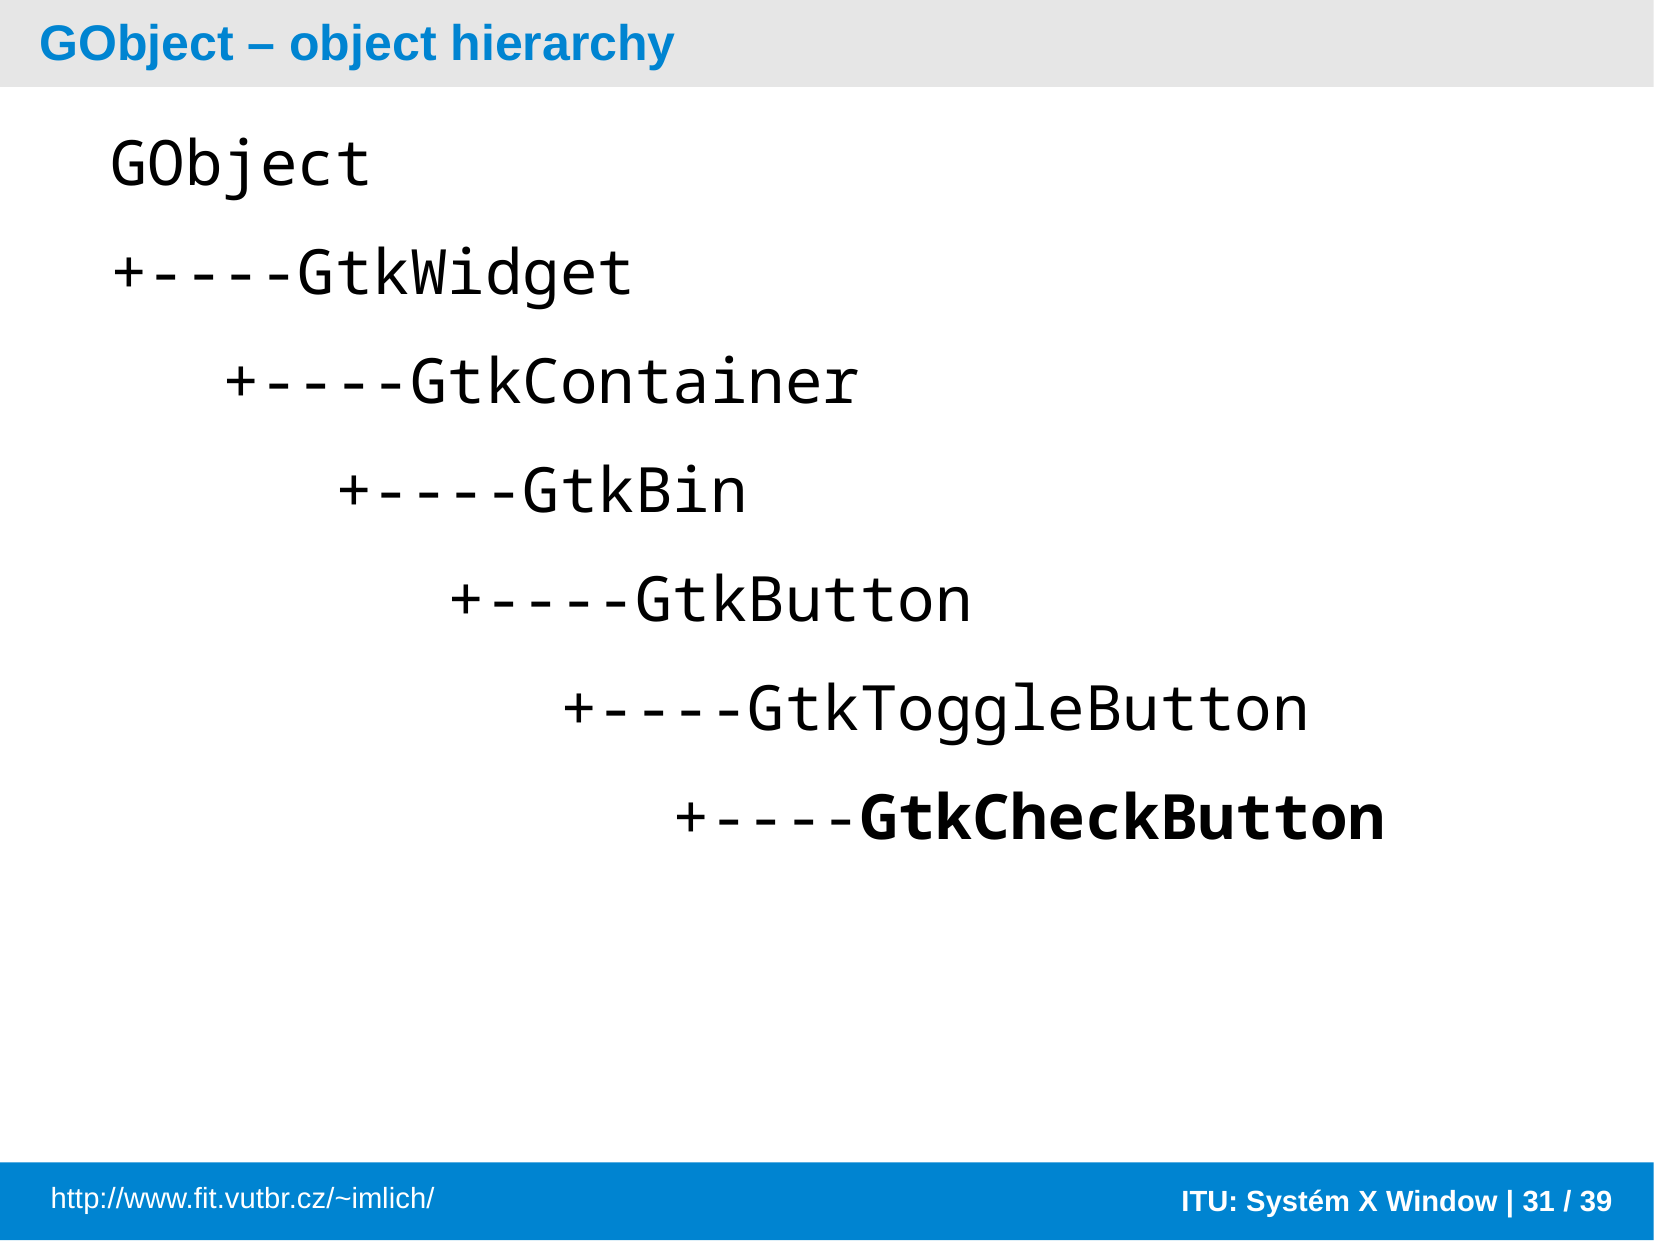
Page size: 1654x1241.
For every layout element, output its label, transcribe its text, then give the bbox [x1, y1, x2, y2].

title GObject – object hierarchy [39, 5, 1615, 81]
list GObject +----GtkWidget +----GtkContainer +----GtkBin +----GtkButton +----GtkToggleButton +----GtkCheckButton [39, 119, 1615, 869]
